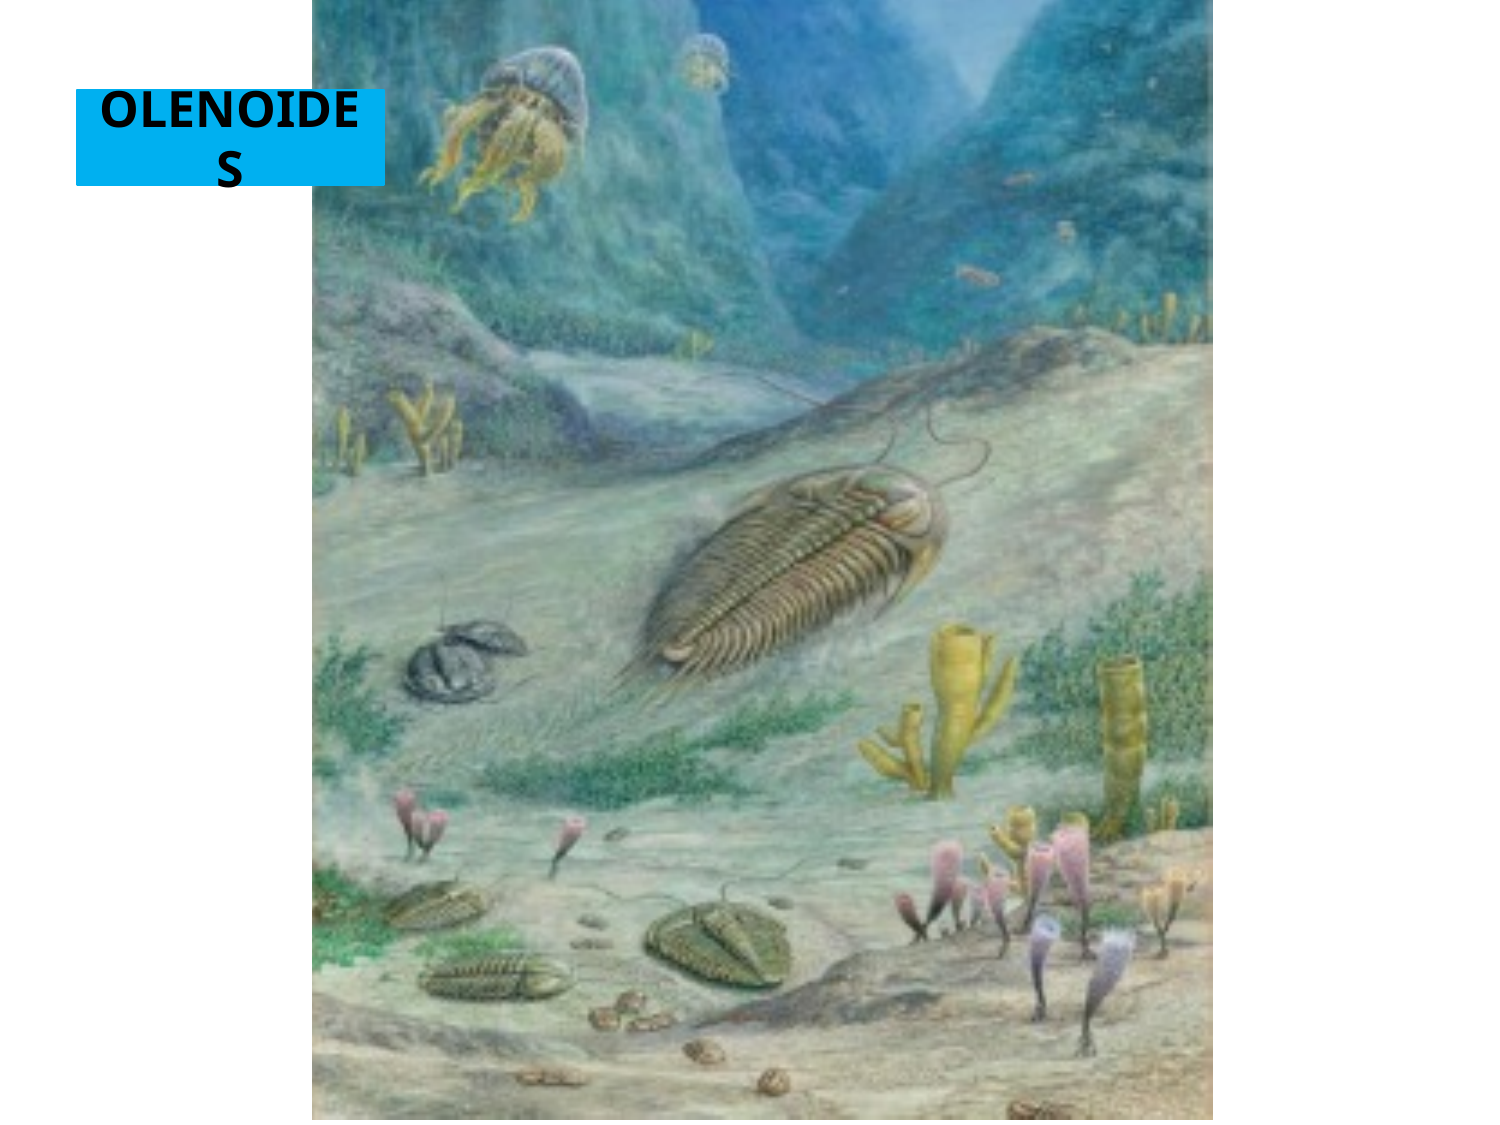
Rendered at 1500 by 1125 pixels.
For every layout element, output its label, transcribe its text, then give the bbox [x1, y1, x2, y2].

picture [312, 0, 1213, 1120]
text_box OLENOIDES [76, 90, 384, 185]
